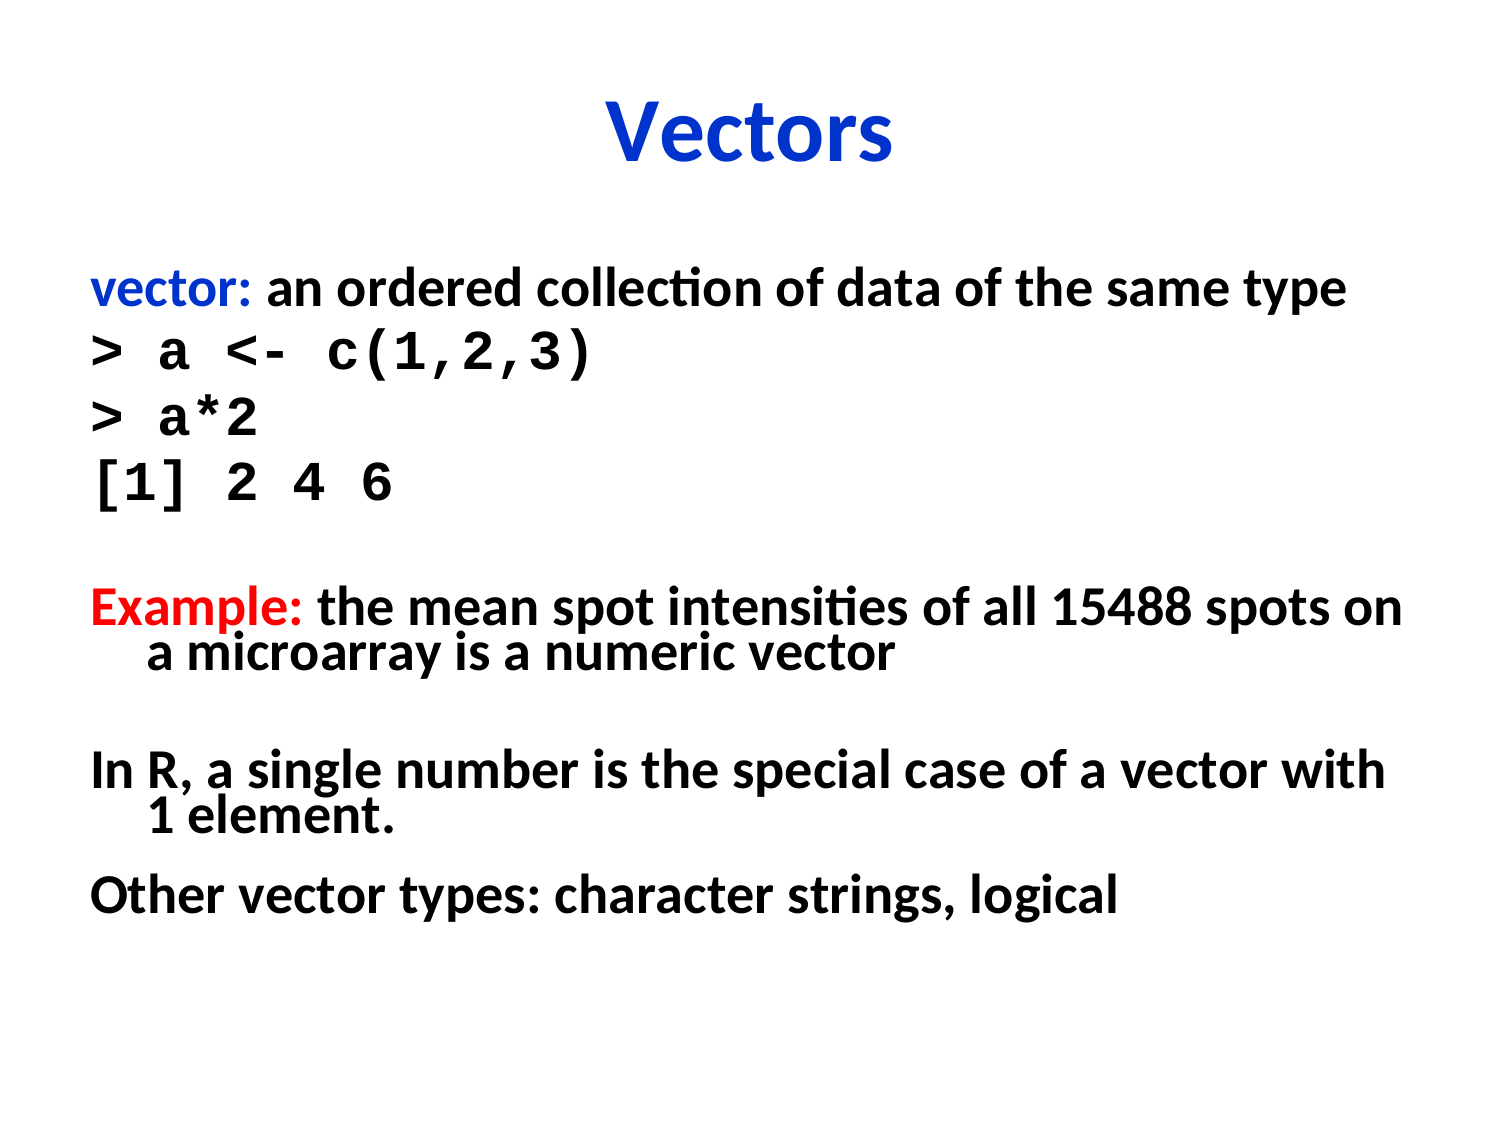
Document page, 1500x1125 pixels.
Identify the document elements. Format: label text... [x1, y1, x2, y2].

list vector: an ordered collection of data of the same type > a <- c(1,2,3) > a*2 [1] 2 4 6 Example: the mean spot intensities of all 15488 spots on a microarray is a numeric vector In R, a single number is the special case of a vector with 1 element. Other vector types: character strings, logical [75, 262, 1426, 1073]
title Vectors [75, 45, 1426, 233]
